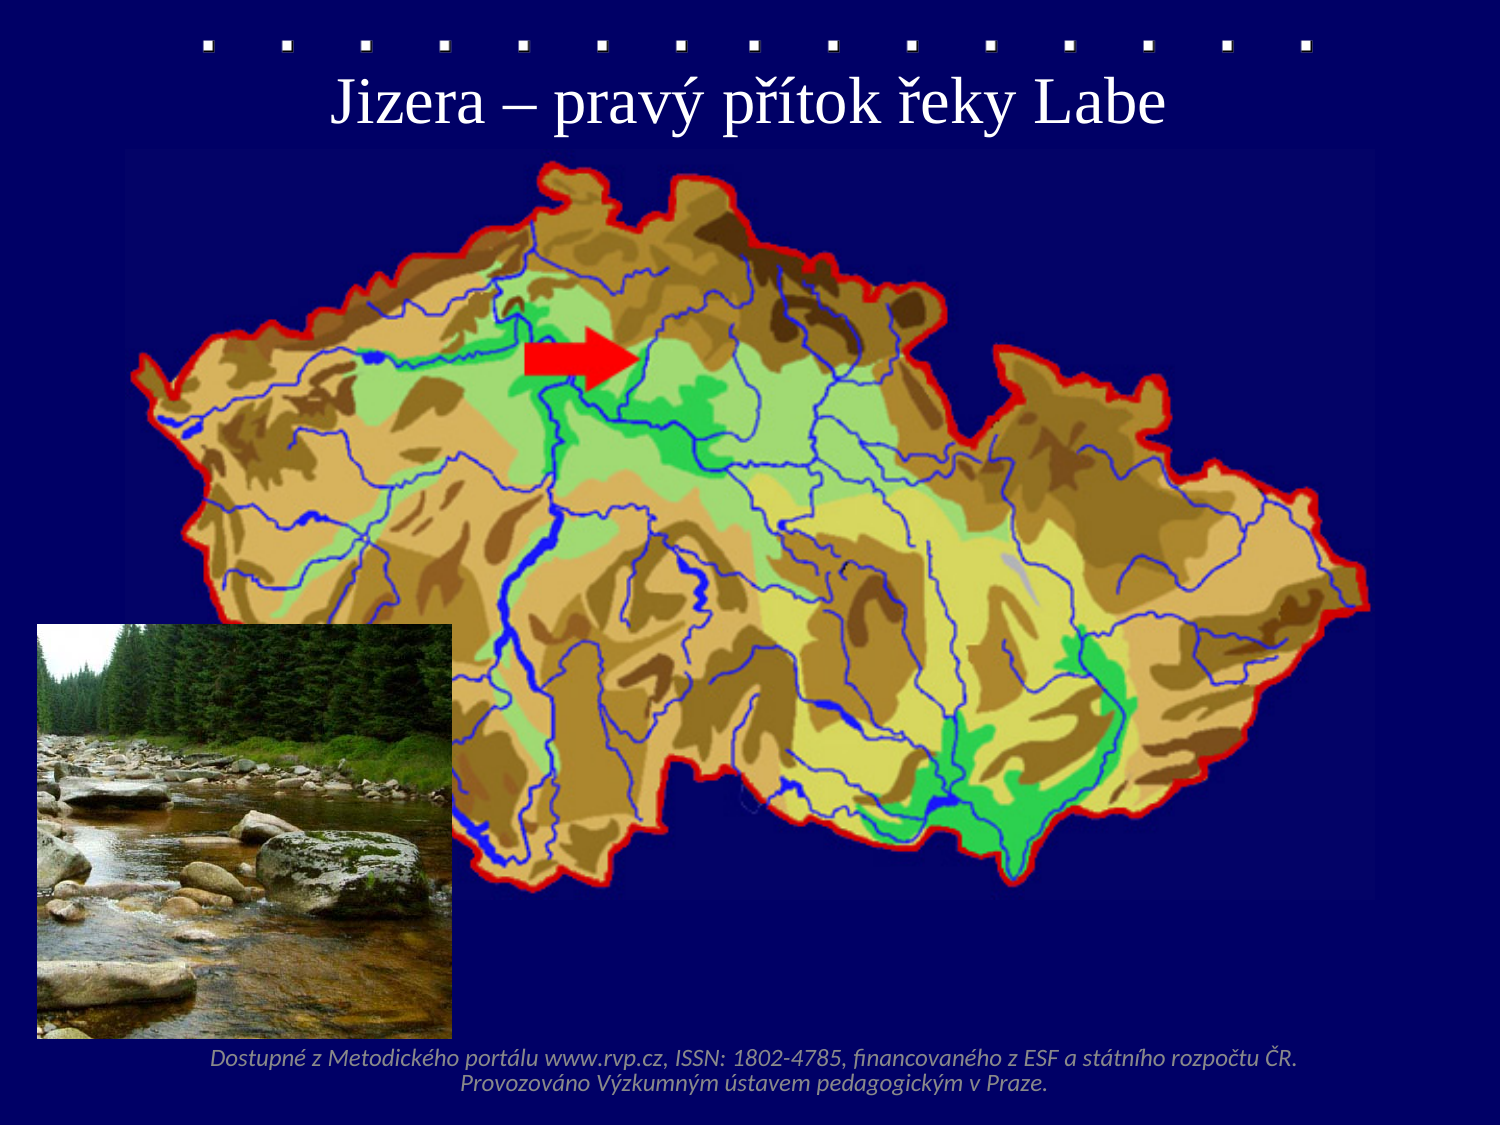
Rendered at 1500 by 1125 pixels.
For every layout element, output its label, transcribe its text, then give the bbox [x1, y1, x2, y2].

picture [37, 150, 1375, 1039]
text_box Jizera – pravý přítok řeky Labe [37, 62, 1463, 150]
picture [200, 37, 1326, 57]
